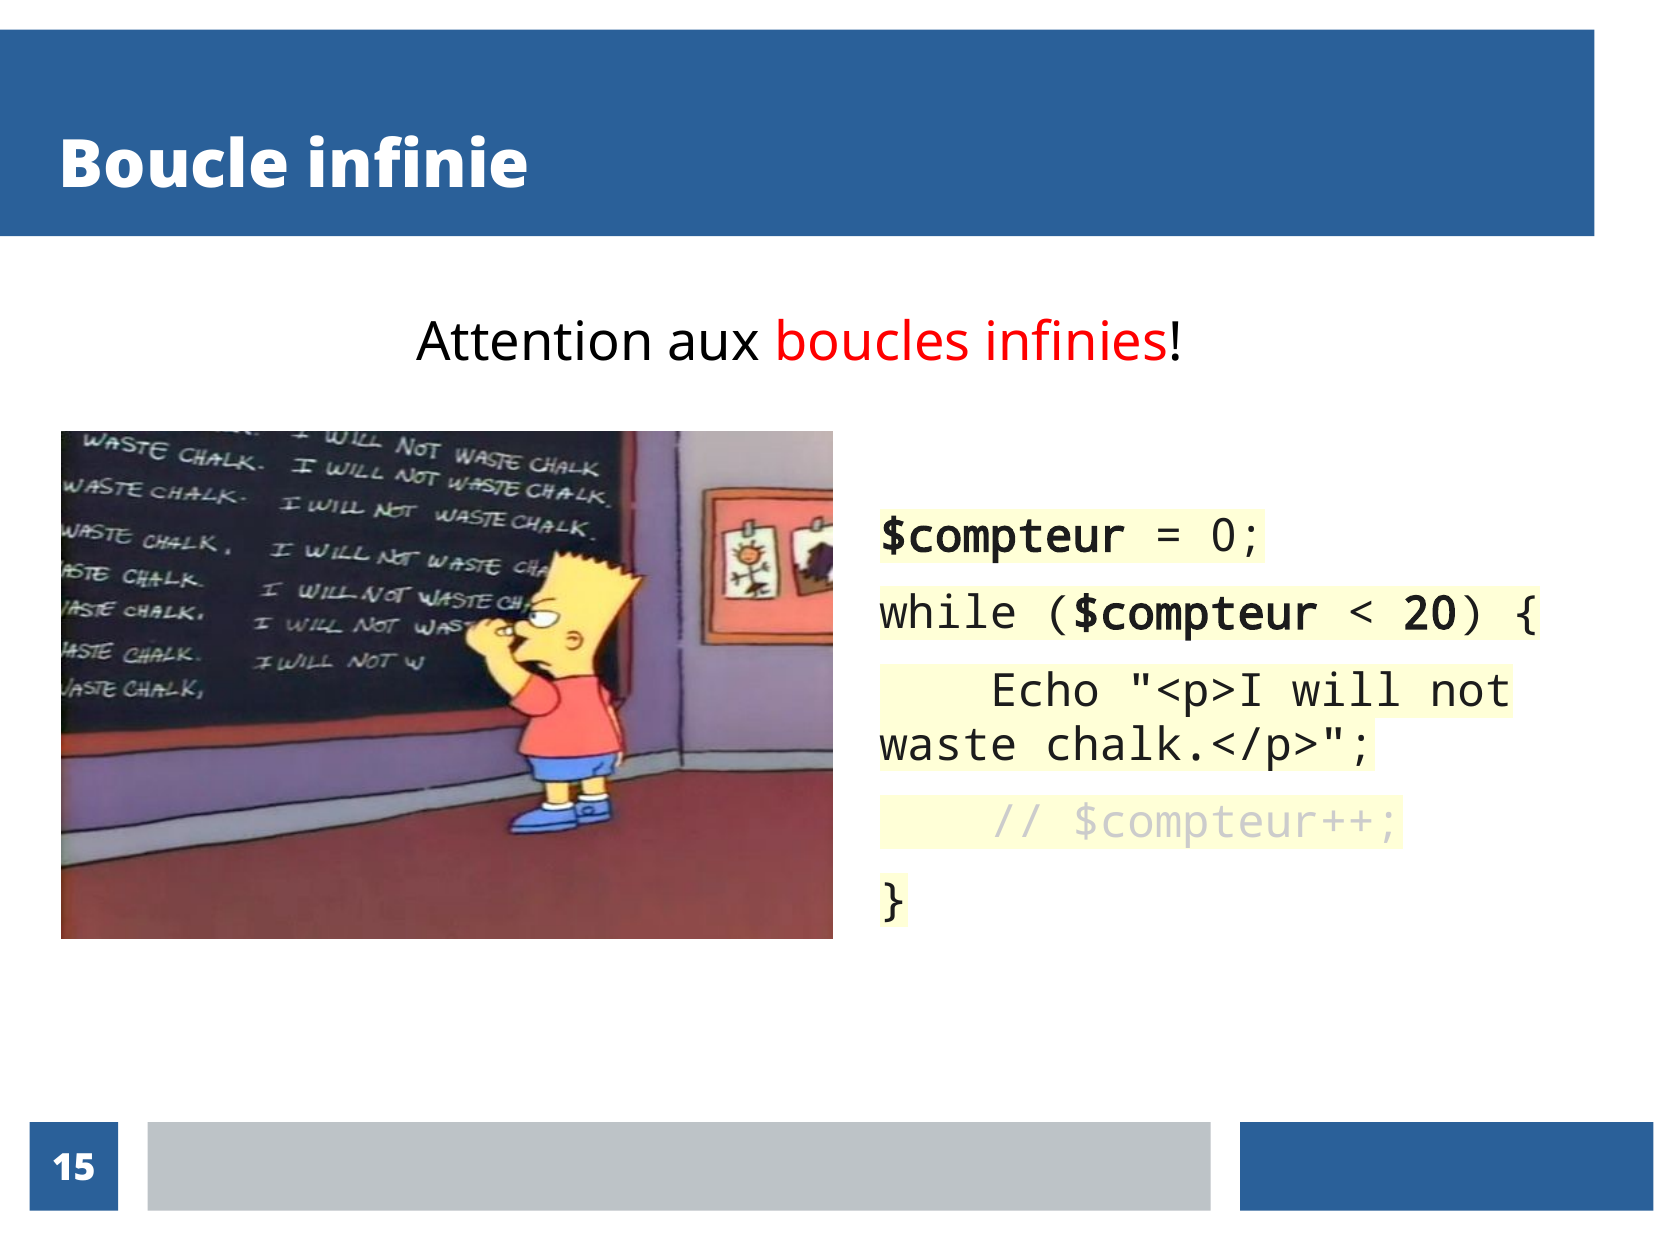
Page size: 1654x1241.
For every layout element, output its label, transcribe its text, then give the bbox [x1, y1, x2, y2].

text_box Attention aux boucles infinies! [401, 295, 1282, 390]
title Boucle infinie [59, 59, 1595, 207]
picture [61, 431, 833, 939]
list $compteur = 0; while ($compteur < 20) { Echo "<p>I will not waste chalk.</p>"; // $compteur++; } [879, 431, 1595, 1004]
